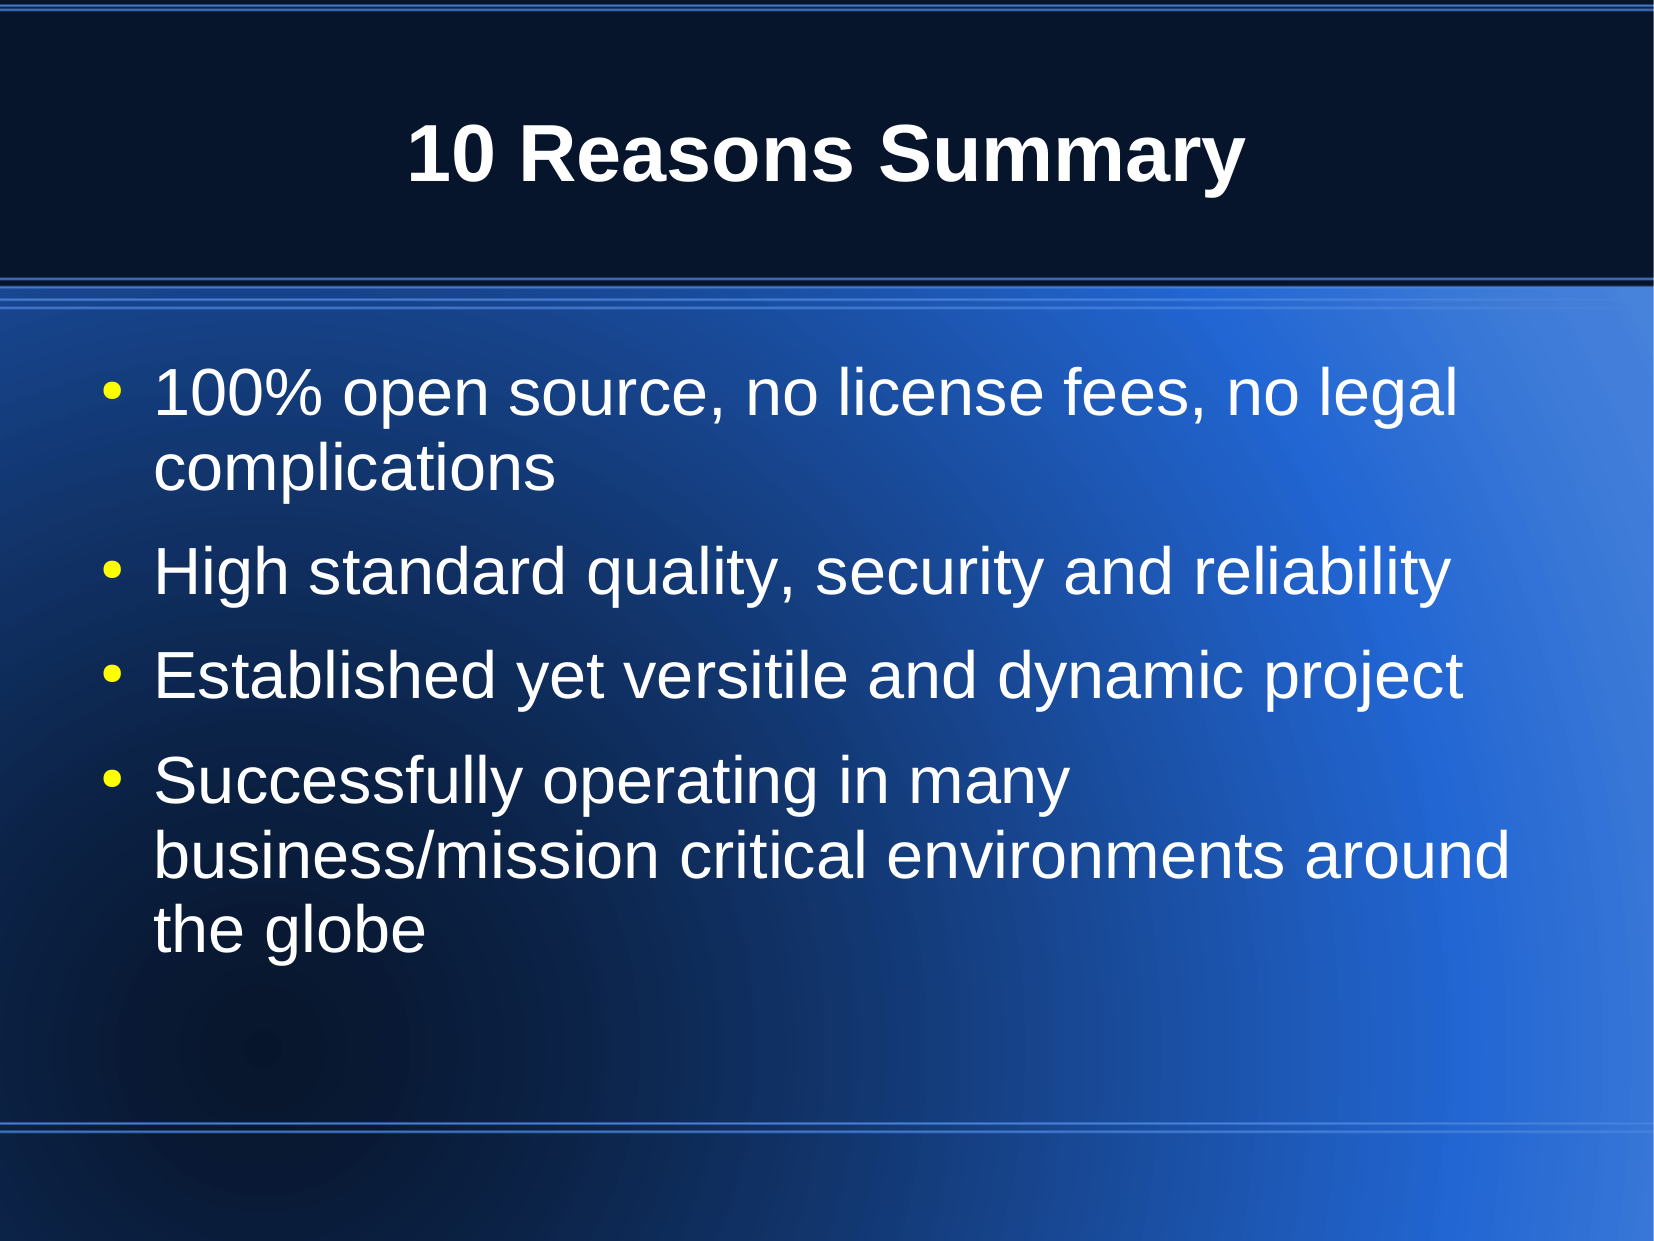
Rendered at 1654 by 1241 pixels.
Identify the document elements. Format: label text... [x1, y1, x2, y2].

title 10 Reasons Summary [82, 49, 1571, 257]
list 100% open source, no license fees, no legal complications High standard quality, security and reliability Established yet versitile and dynamic project Successfully operating in many business/mission critical environments around the globe [82, 355, 1571, 1075]
picture [0, 0, 1654, 1241]
